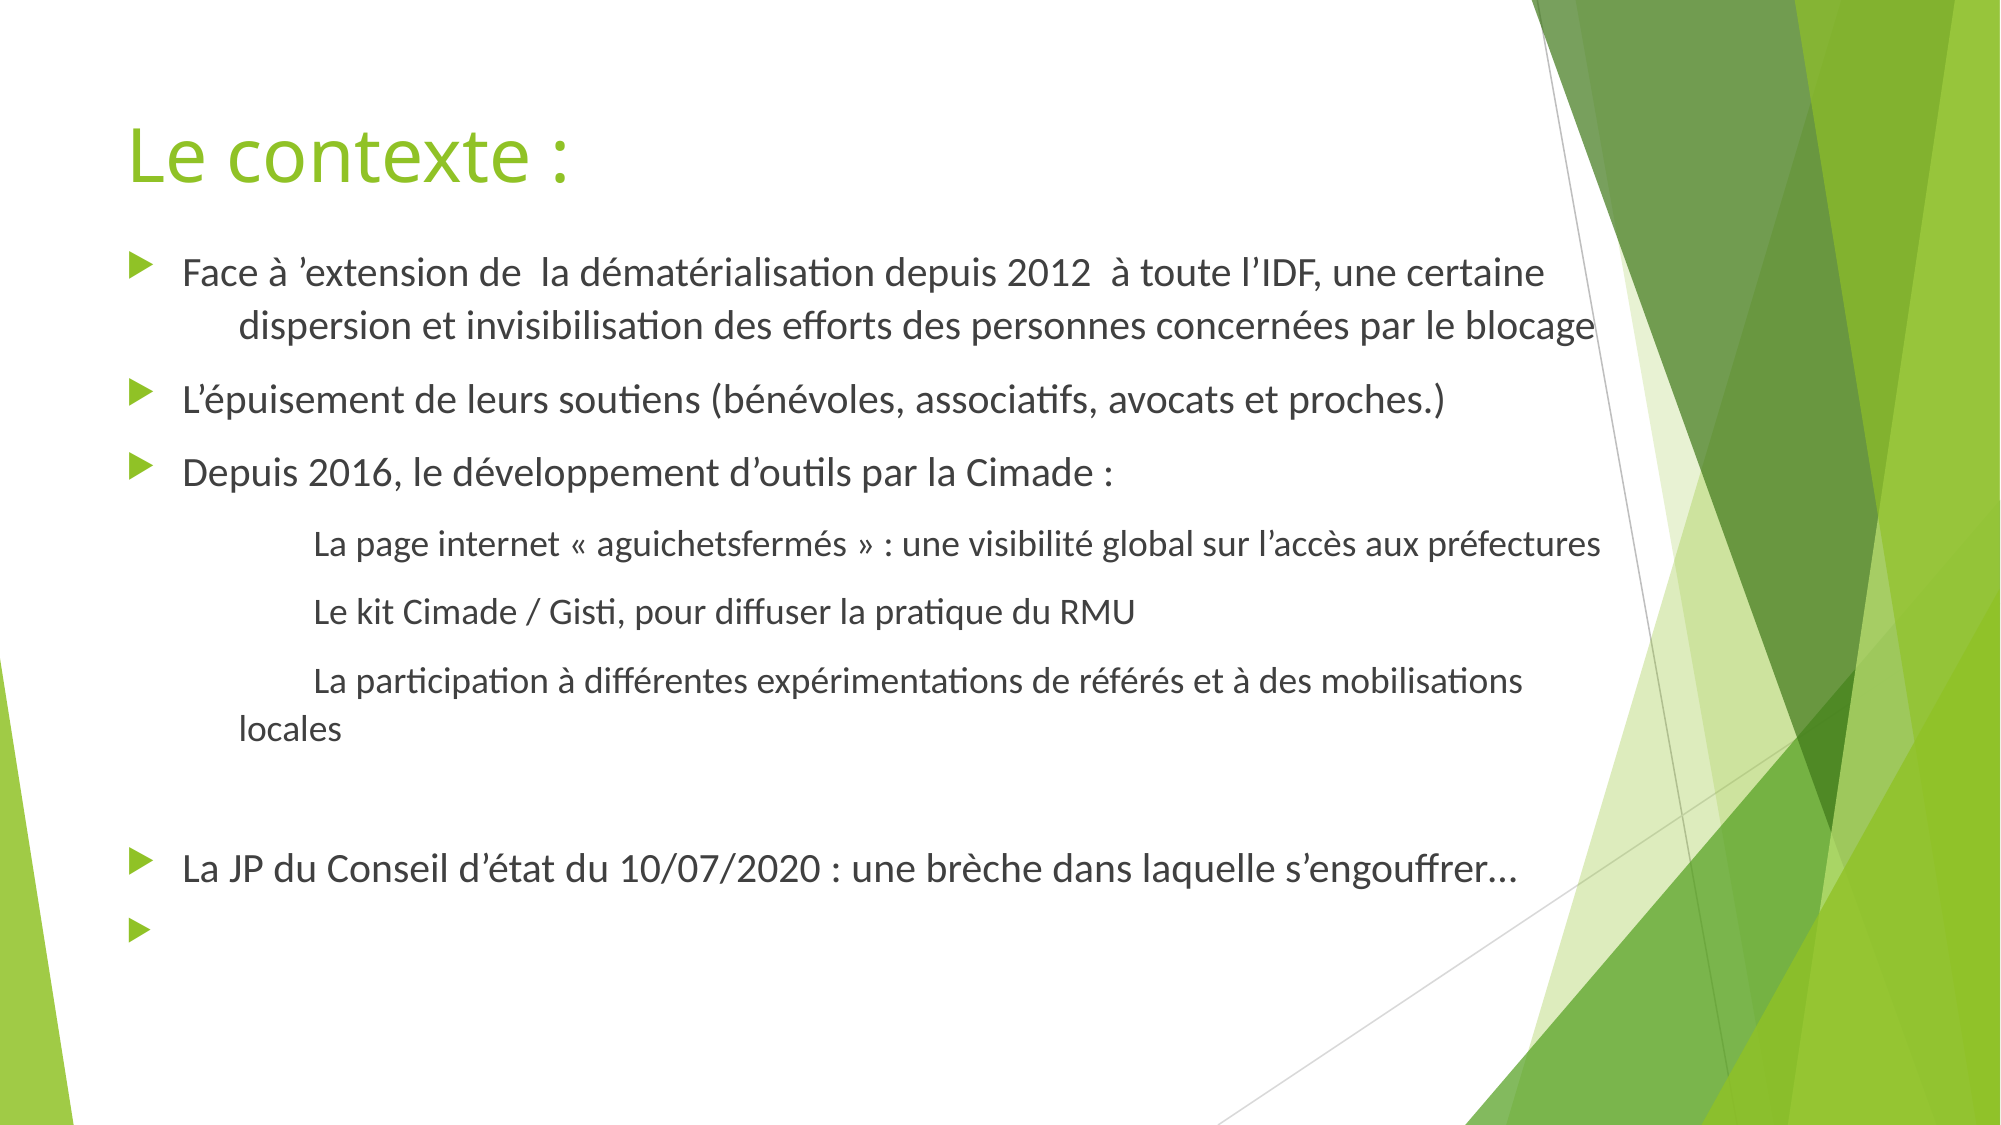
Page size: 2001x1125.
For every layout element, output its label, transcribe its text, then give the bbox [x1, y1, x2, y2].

title Le contexte : [111, 99, 1522, 233]
list Face à ’extension de la dématérialisation depuis 2012 à toute l’IDF, une certaine dispersion et invisibilisation des efforts des personnes concernées par le blocage L’épuisement de leurs soutiens (bénévoles, associatifs, avocats et proches.) Depuis 2016, le développement d’outils par la Cimade : La page internet « aguichetsfermés » : une visibilité global sur l’accès aux préfectures Le kit Cimade / Gisti, pour diffuser la pratique du RMU La participation à différentes expérimentations de référés et à des mobilisations locales La JP du Conseil d’état du 10/07/2020 : une brèche dans laquelle s’engouffrer… [111, 233, 1644, 1081]
